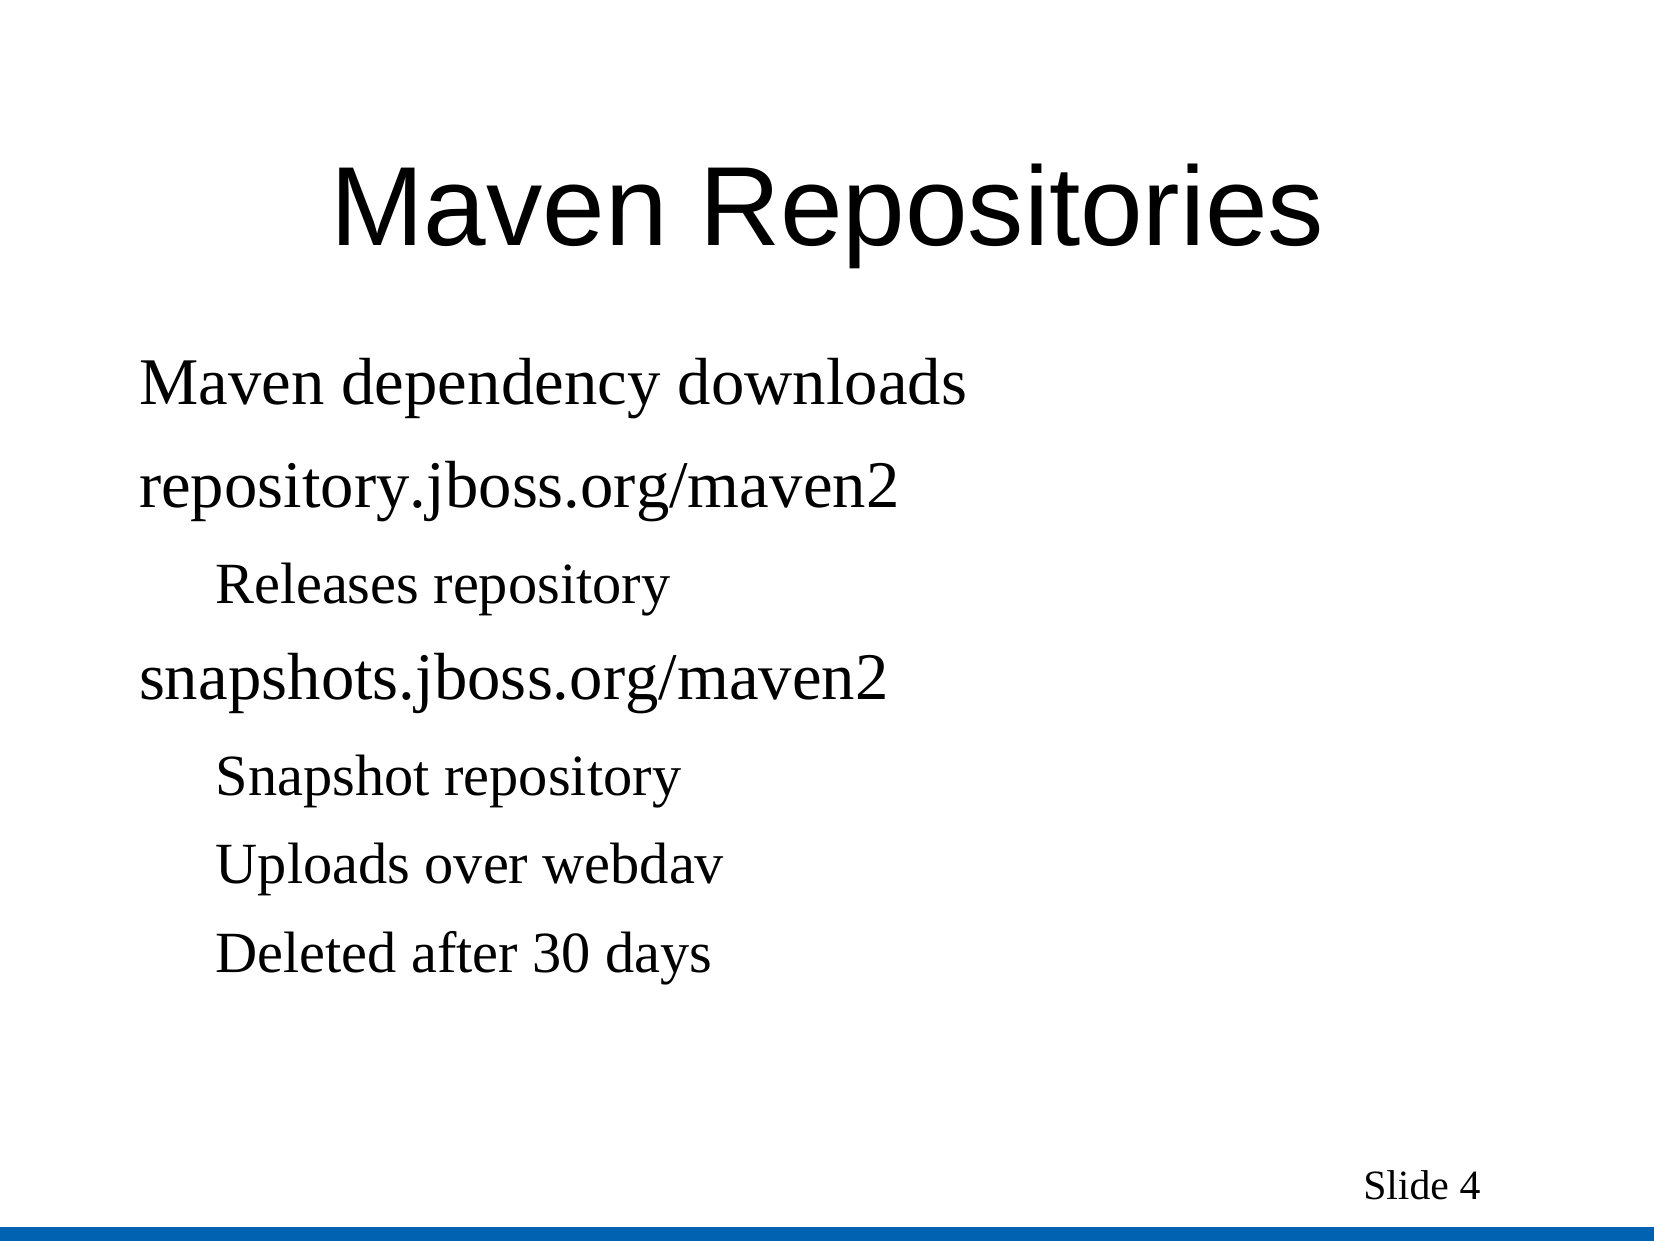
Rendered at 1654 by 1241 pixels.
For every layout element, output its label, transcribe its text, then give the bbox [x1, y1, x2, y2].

title Maven Repositories [121, 102, 1533, 311]
list Maven dependency downloads repository.jboss.org/maven2 Releases repository snapshots.jboss.org/maven2 Snapshot repository Uploads over webdav Deleted after 30 days [121, 344, 1533, 1127]
